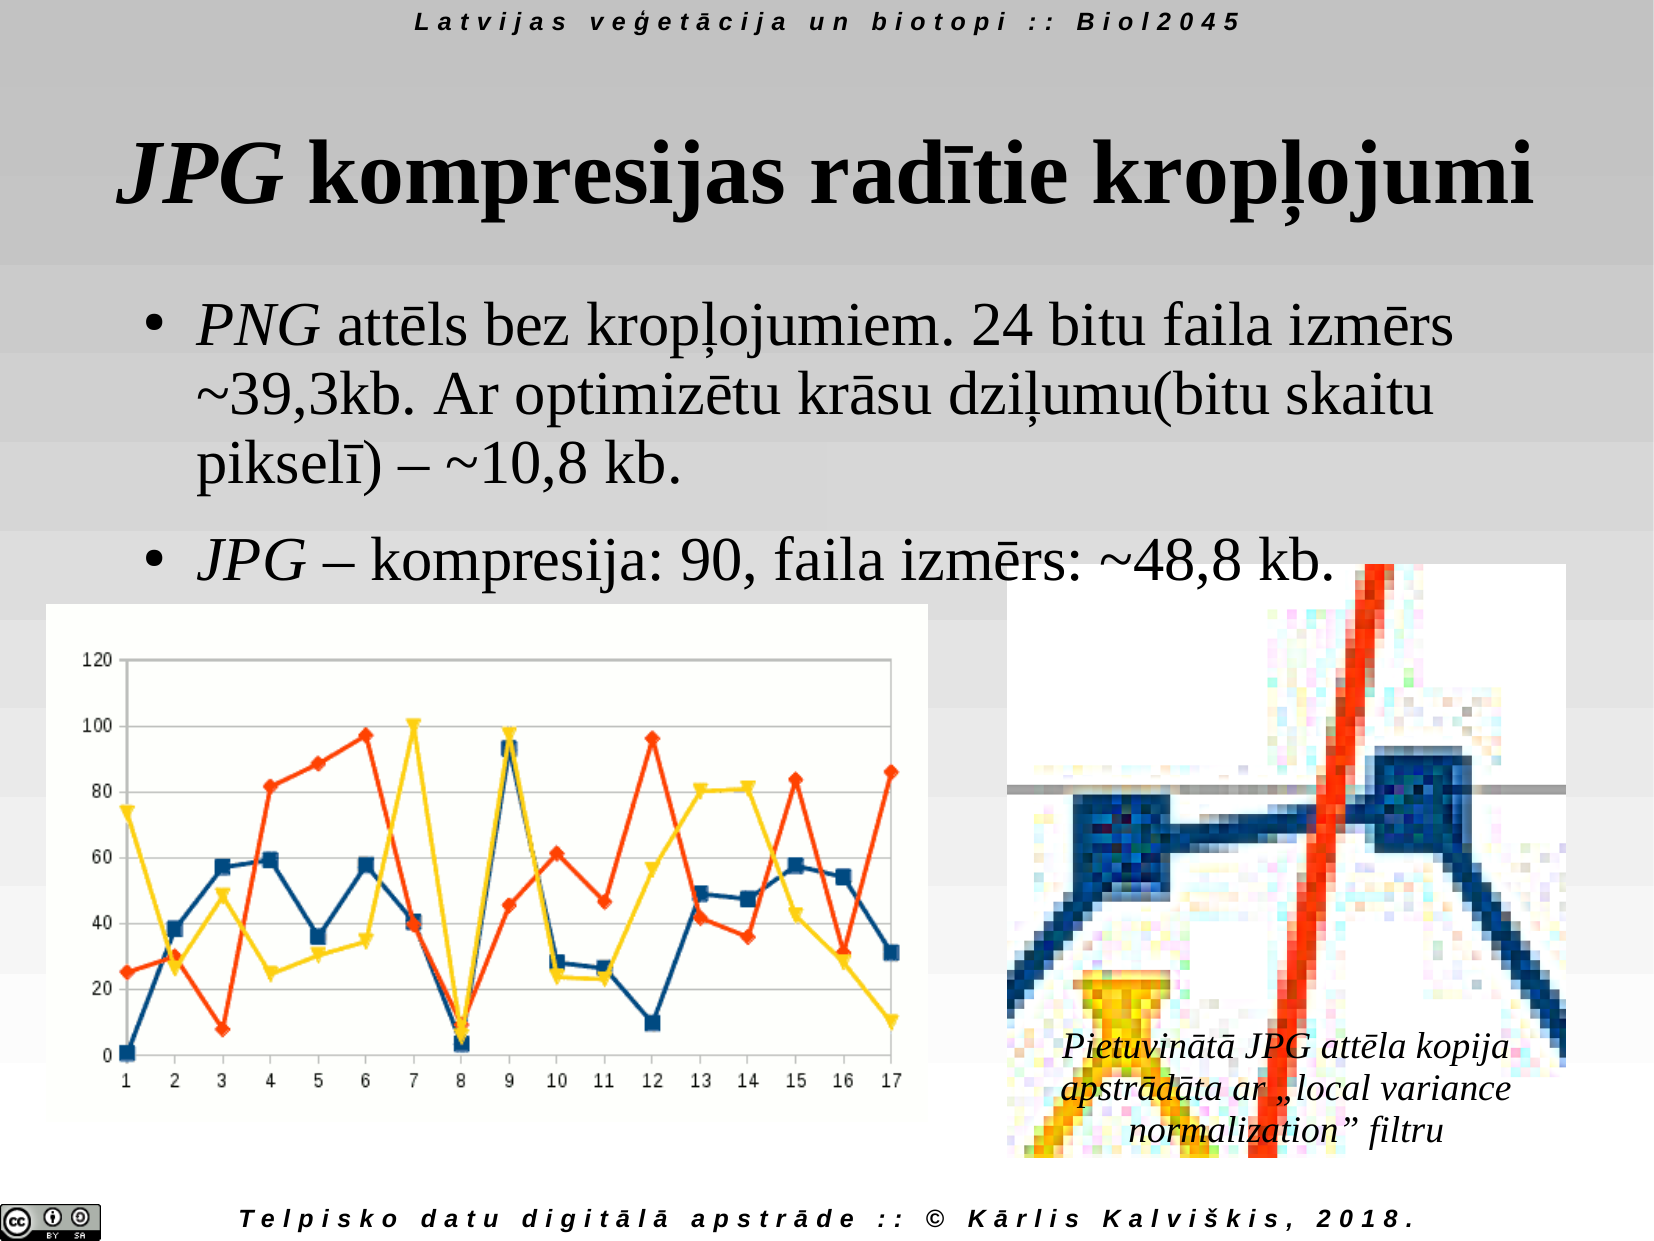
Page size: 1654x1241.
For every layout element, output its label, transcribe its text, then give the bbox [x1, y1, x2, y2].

picture [0, 0, 1654, 1241]
title JPG kompresijas radītie kropļojumi [29, 49, 1625, 296]
text_box Pietuvinātā JPG attēla kopija apstrādāta ar „local variance normalization” filtru [1007, 1040, 1566, 1158]
list PNG attēls bez kropļojumiem. 24 bitu faila izmērs ~39,3kb. Ar optimizētu krāsu dziļumu(bitu skaitu pikselī) – ~10,8 kb. JPG – kompresija: 90, faila izmērs: ~48,8 kb. [125, 289, 1529, 1113]
